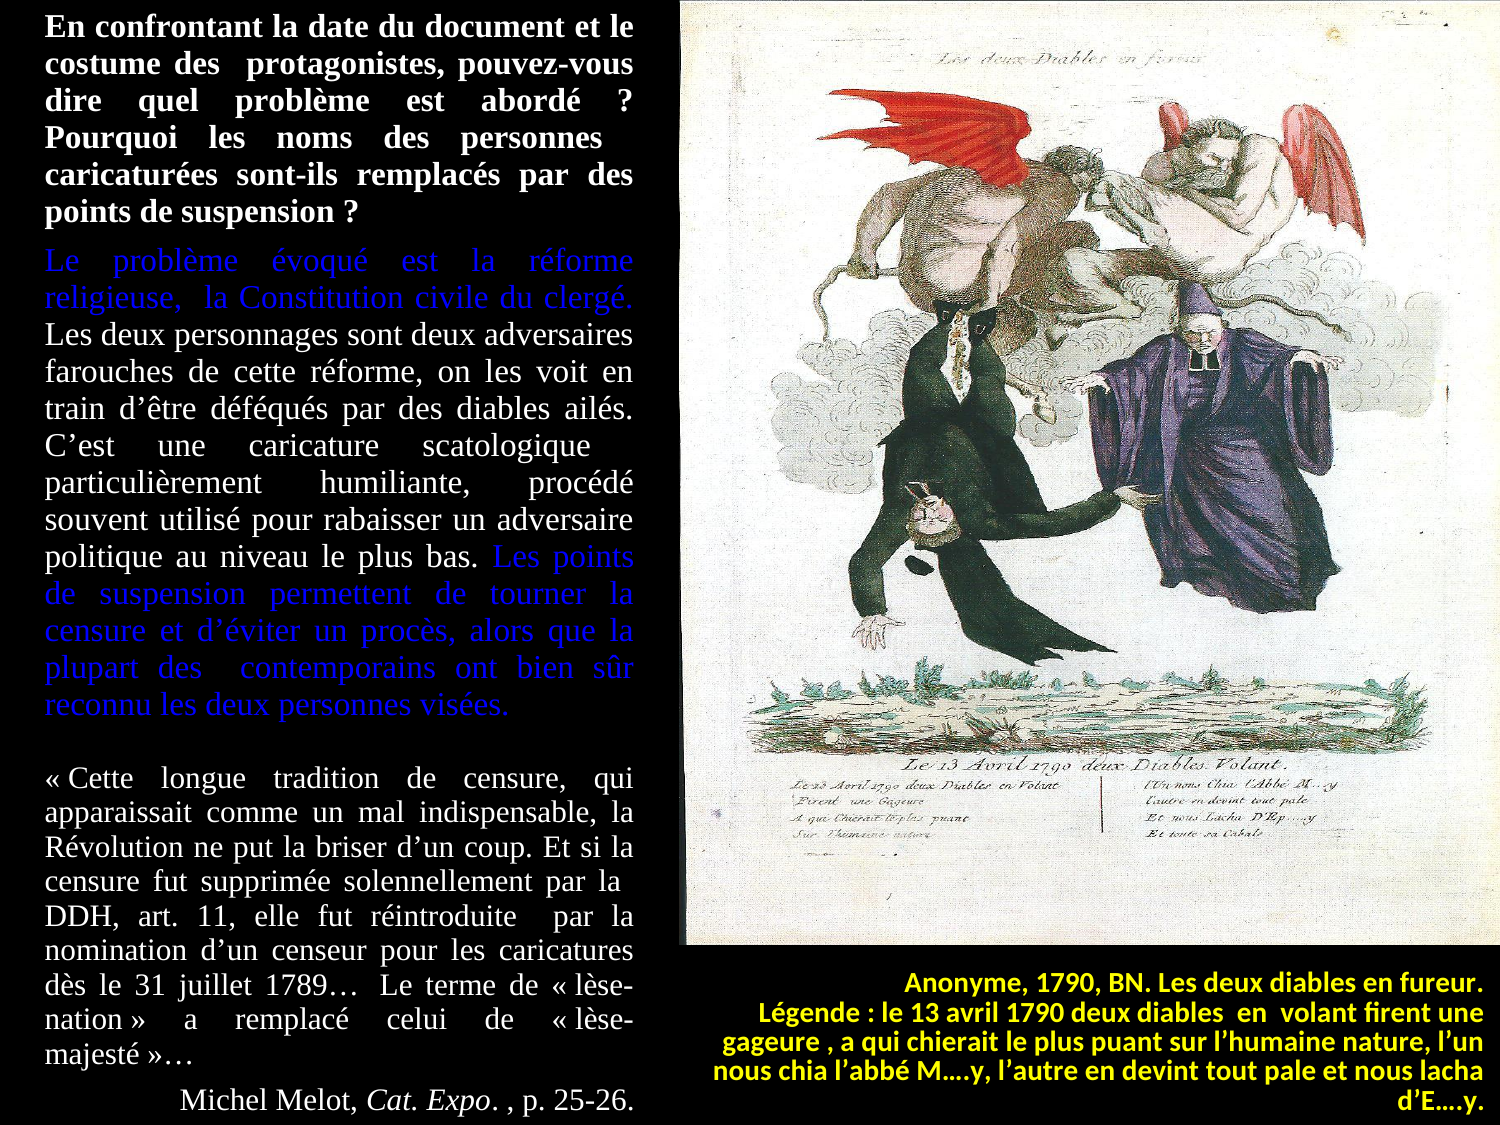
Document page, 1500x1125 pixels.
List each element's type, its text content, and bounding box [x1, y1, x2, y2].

text_box En confrontant la date du document et le costume des protagonistes, pouvez-vous dire quel problème est abordé ? Pourquoi les noms des personnes caricaturées sont-ils remplacés par des points de suspension ? Le problème évoqué est la réforme religieuse, la Constitution civile du clergé. Les deux personnages sont deux adversaires farouches de cette réforme, on les voit en train d’être déféqués par des diables ailés. C’est une caricature scatologique particulièrement humiliante, procédé souvent utilisé pour rabaisser un adversaire politique au niveau le plus bas. Les points de suspension permettent de tourner la censure et d’éviter un procès, alors que la plupart des contemporains ont bien sûr reconnu les deux personnes visées. « Cette longue tradition de censure, qui apparaissait comme un mal indispensable, la Révolution ne put la briser d’un coup. Et si la censure fut supprimée solennellement par la DDH, art. 11, elle fut réintroduite par la nomination d’un censeur pour les caricatures dès le 31 juillet 1789… Le terme de « lèse-nation » a remplacé celui de « lèse-majesté »… Michel Melot, Cat. Expo. , p. 25-26. [29, 0, 650, 1125]
picture [679, 0, 1500, 915]
text_box Anonyme, 1790, BN. Les deux diables en fureur. Légende : le 13 avril 1790 deux diables en volant firent une gageure , a qui chierait le plus puant sur l’humaine nature, l’un nous chia l’abbé M….y, l’autre en devint tout pale et nous lacha d’E….y. [679, 915, 1500, 1125]
